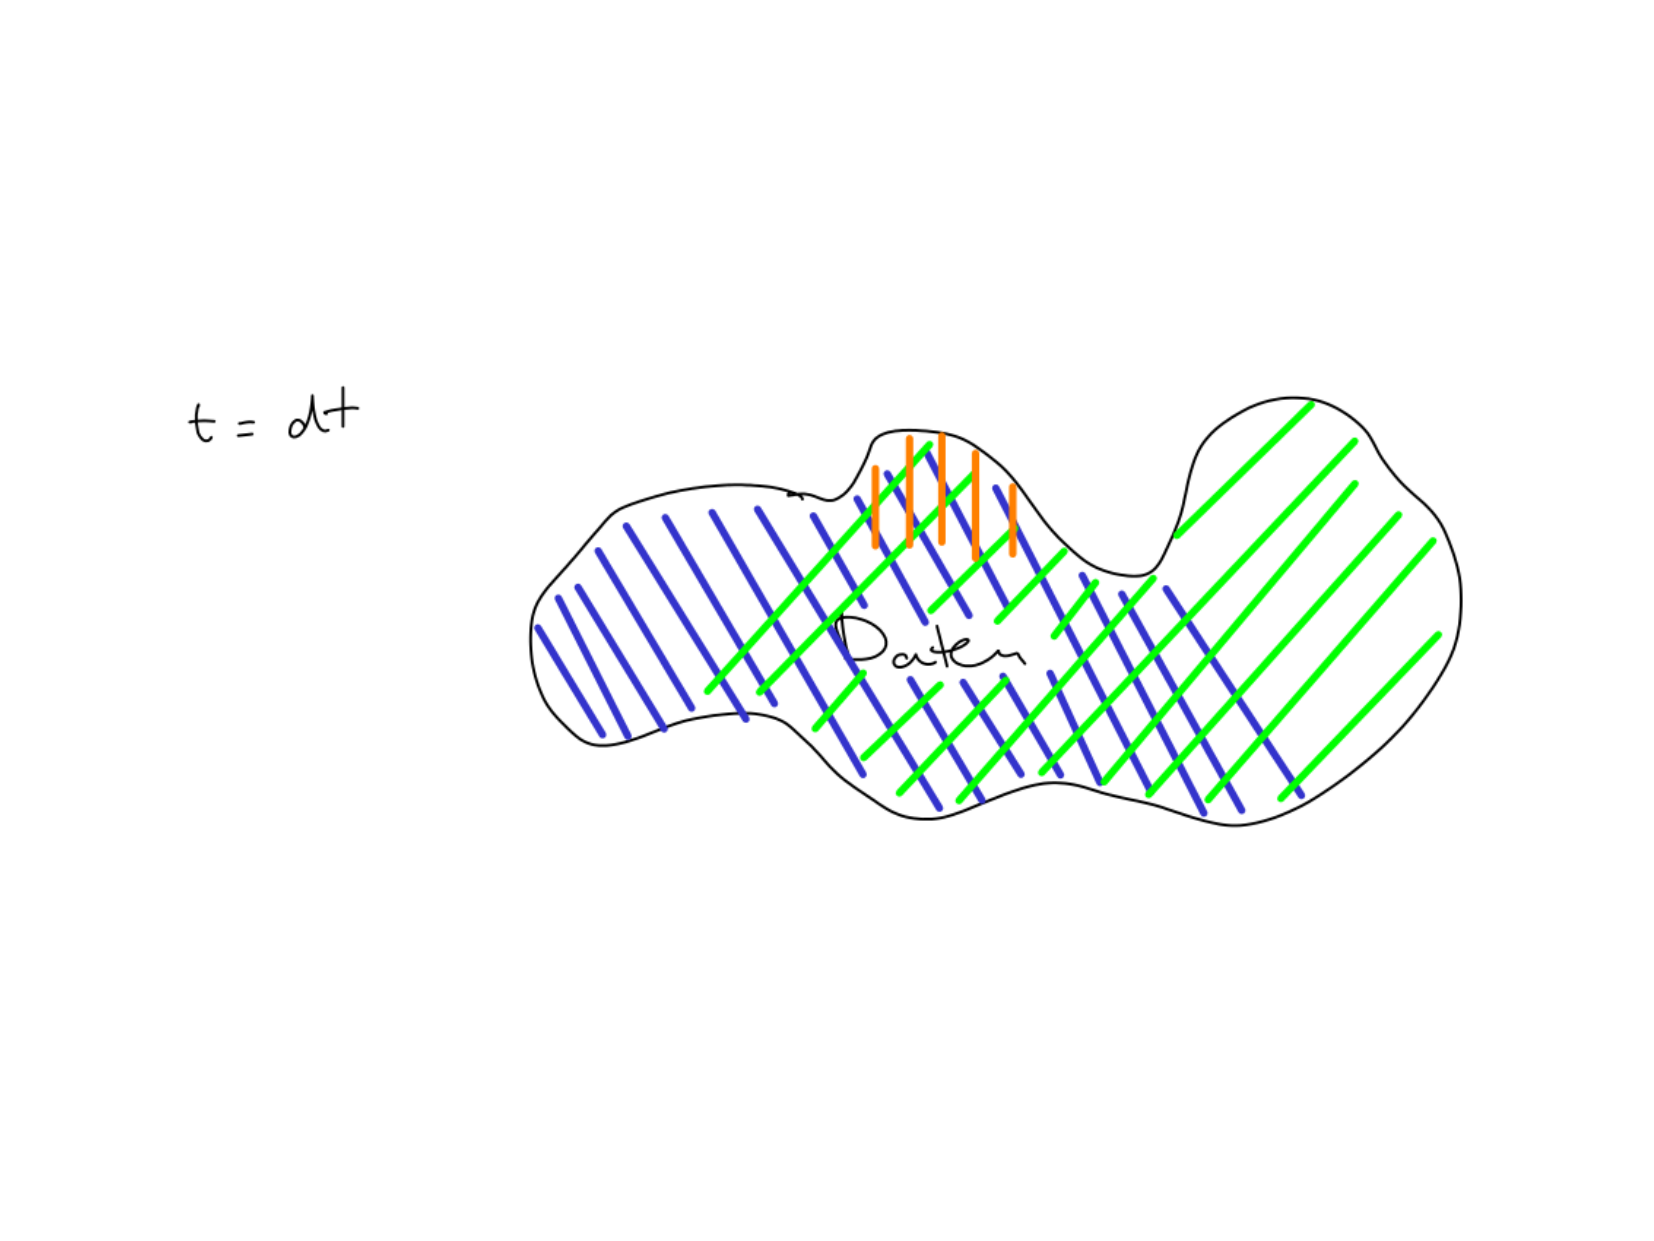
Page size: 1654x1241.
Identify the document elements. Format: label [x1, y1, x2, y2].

picture [112, 340, 1549, 872]
